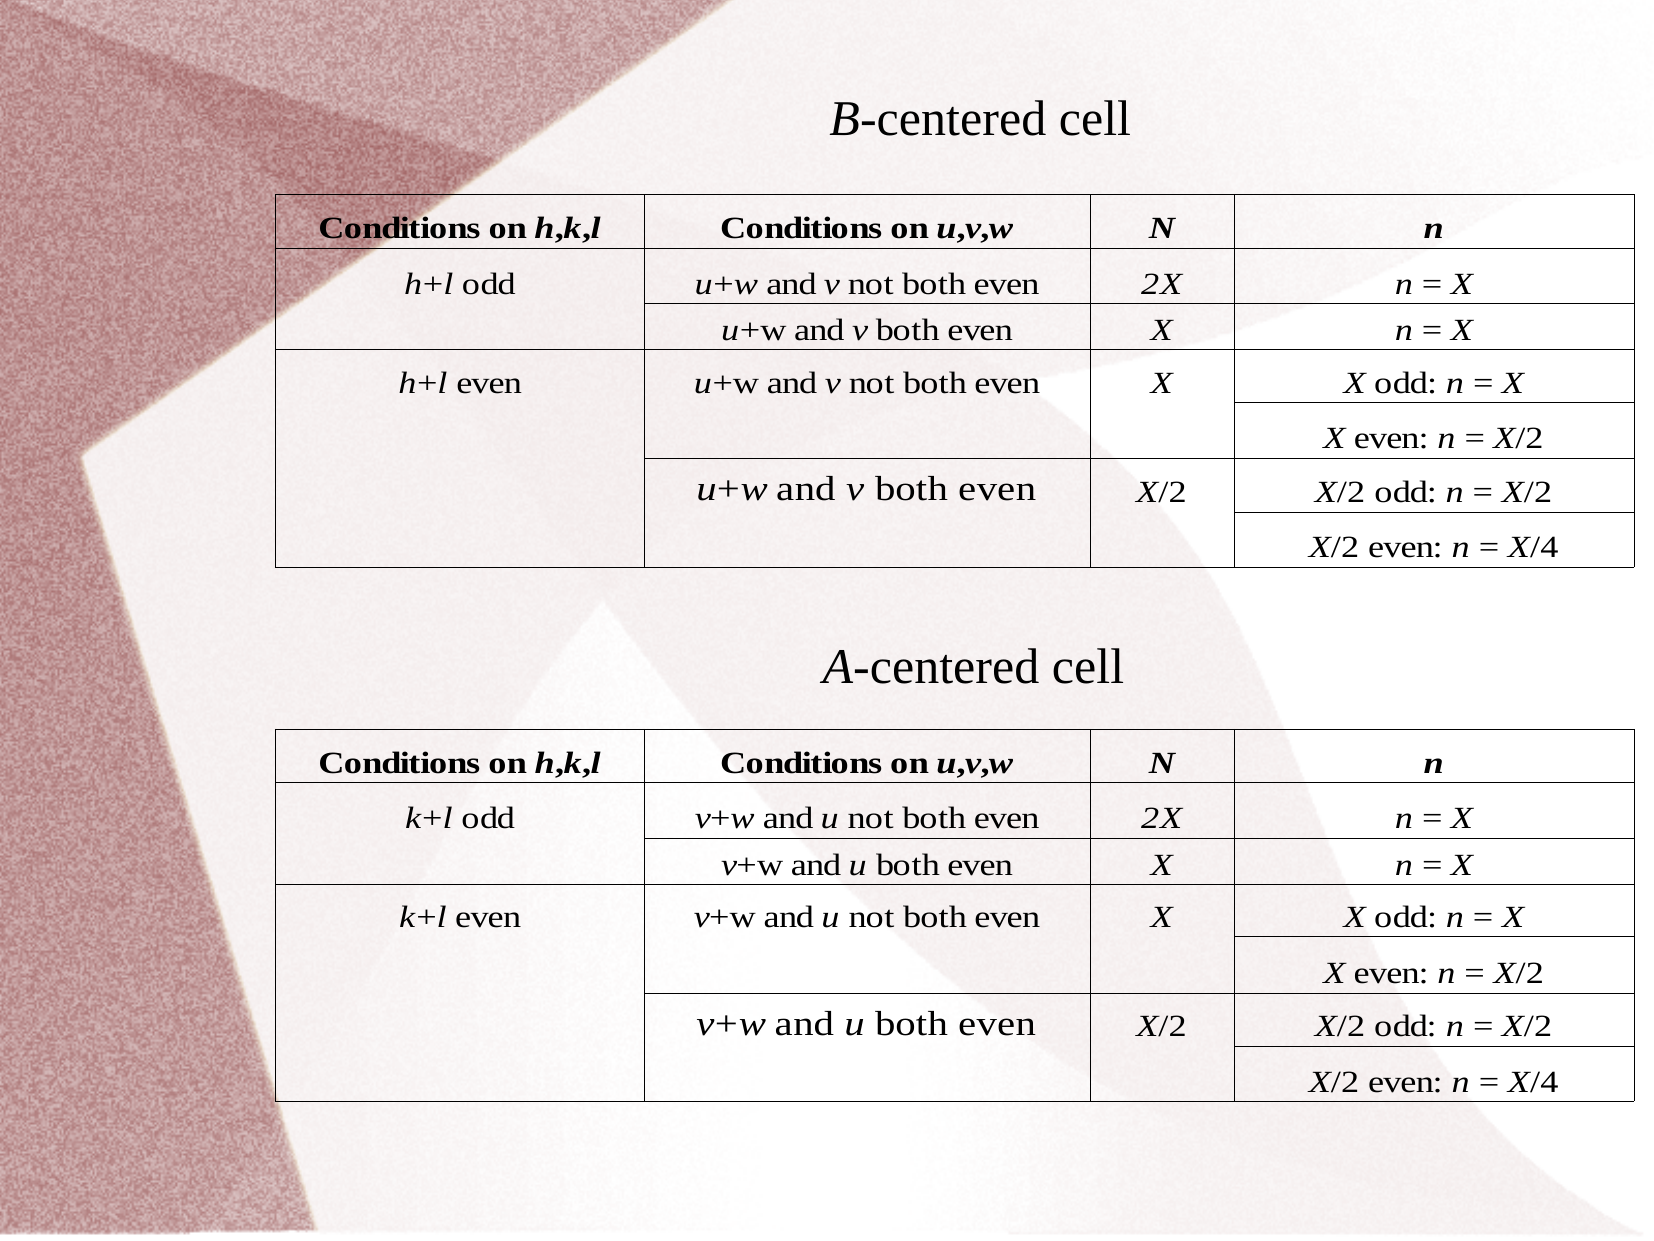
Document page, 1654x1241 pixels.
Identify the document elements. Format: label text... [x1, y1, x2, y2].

picture [0, 0, 1654, 1241]
chart [273, 727, 1637, 1129]
chart [273, 192, 1637, 594]
text_box A-centered cell [822, 638, 1125, 695]
text_box B-centered cell [829, 90, 1132, 148]
